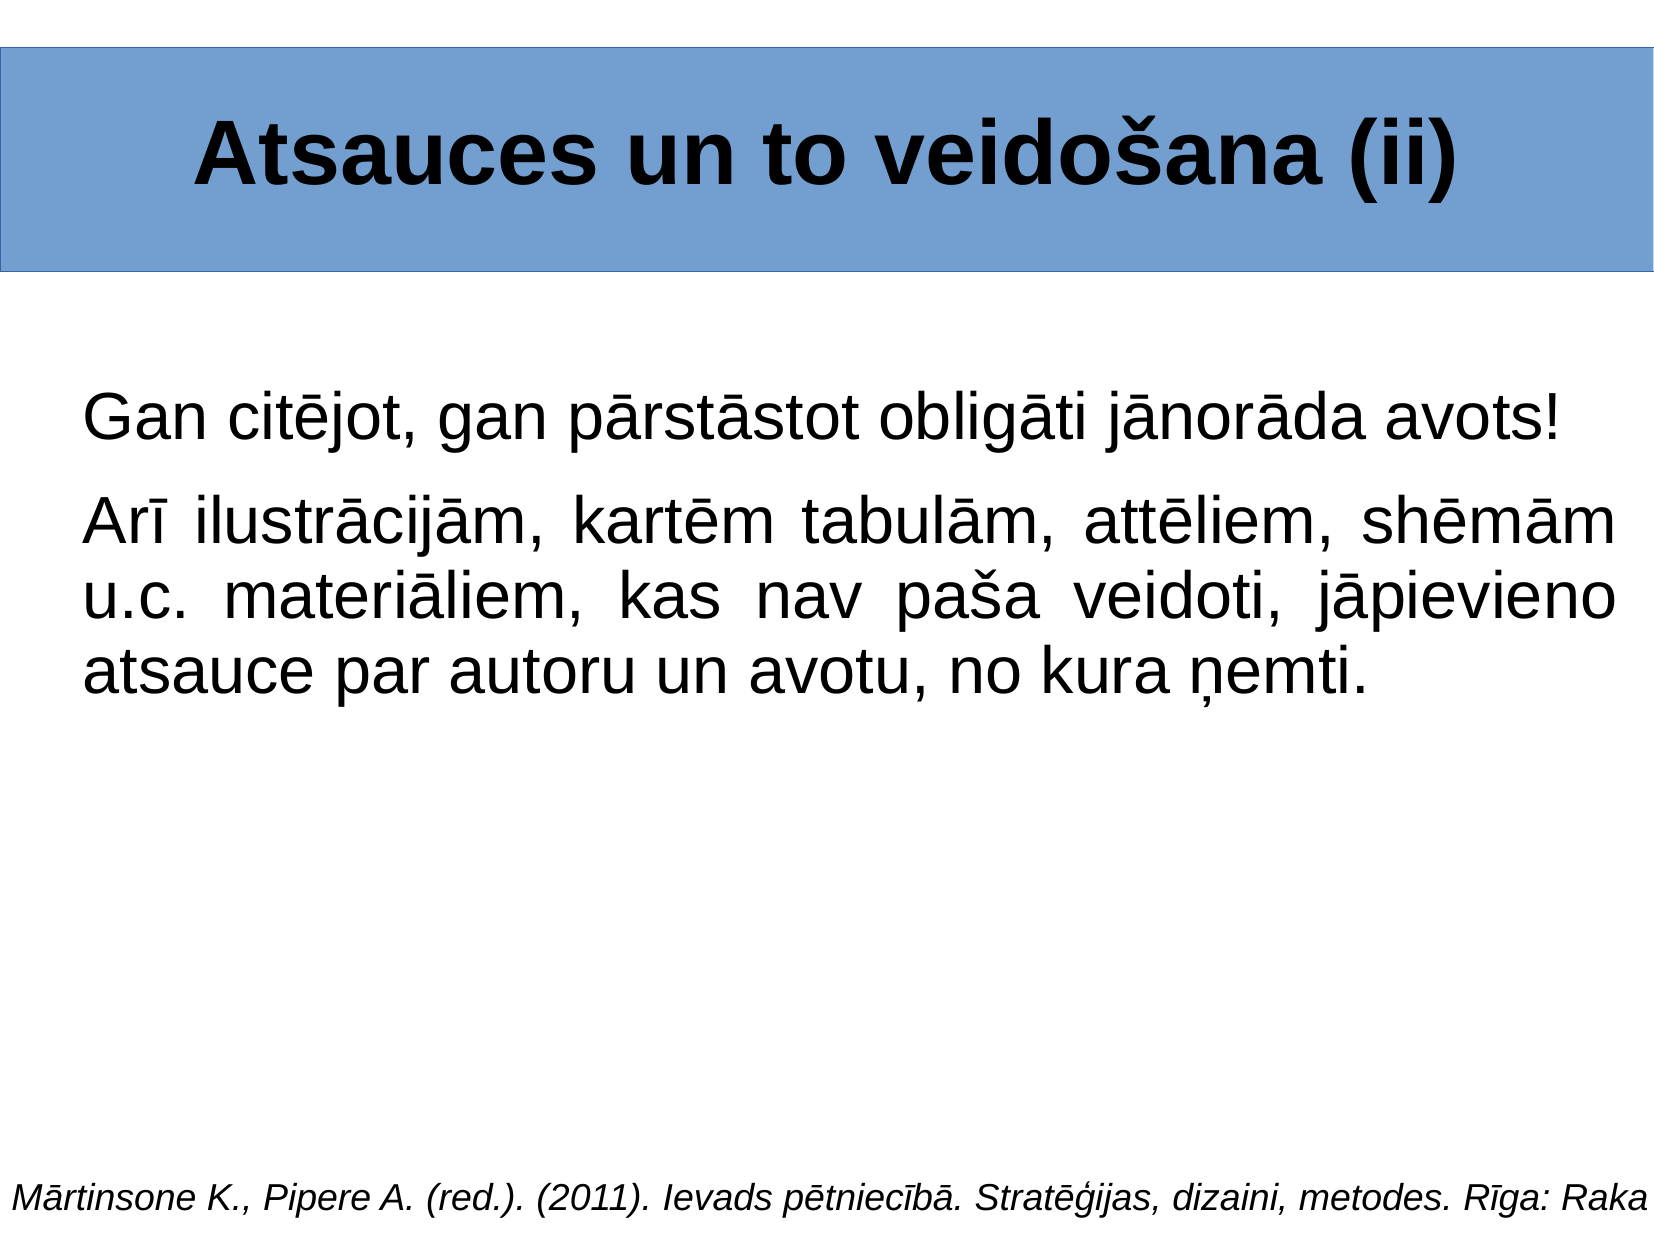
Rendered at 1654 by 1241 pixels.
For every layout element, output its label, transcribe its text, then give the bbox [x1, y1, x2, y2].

title Atsauces un to veidošana (ii) [82, 49, 1571, 257]
text_box [0, 47, 1654, 272]
list Gan citējot, gan pārstāstot obligāti jānorāda avots! Arī ilustrācijām, kartēm tabulām, attēliem, shēmām u.c. materiāliem, kas nav paša veidoti, jāpievieno atsauce par autoru un avotu, no kura ņemti. [82, 378, 1619, 1099]
text_box Mārtinsone K., Pipere A. (red.). (2011). Ievads pētniecībā. Stratēģijas, dizaini, metodes. Rīga: Raka [0, 1169, 1654, 1227]
